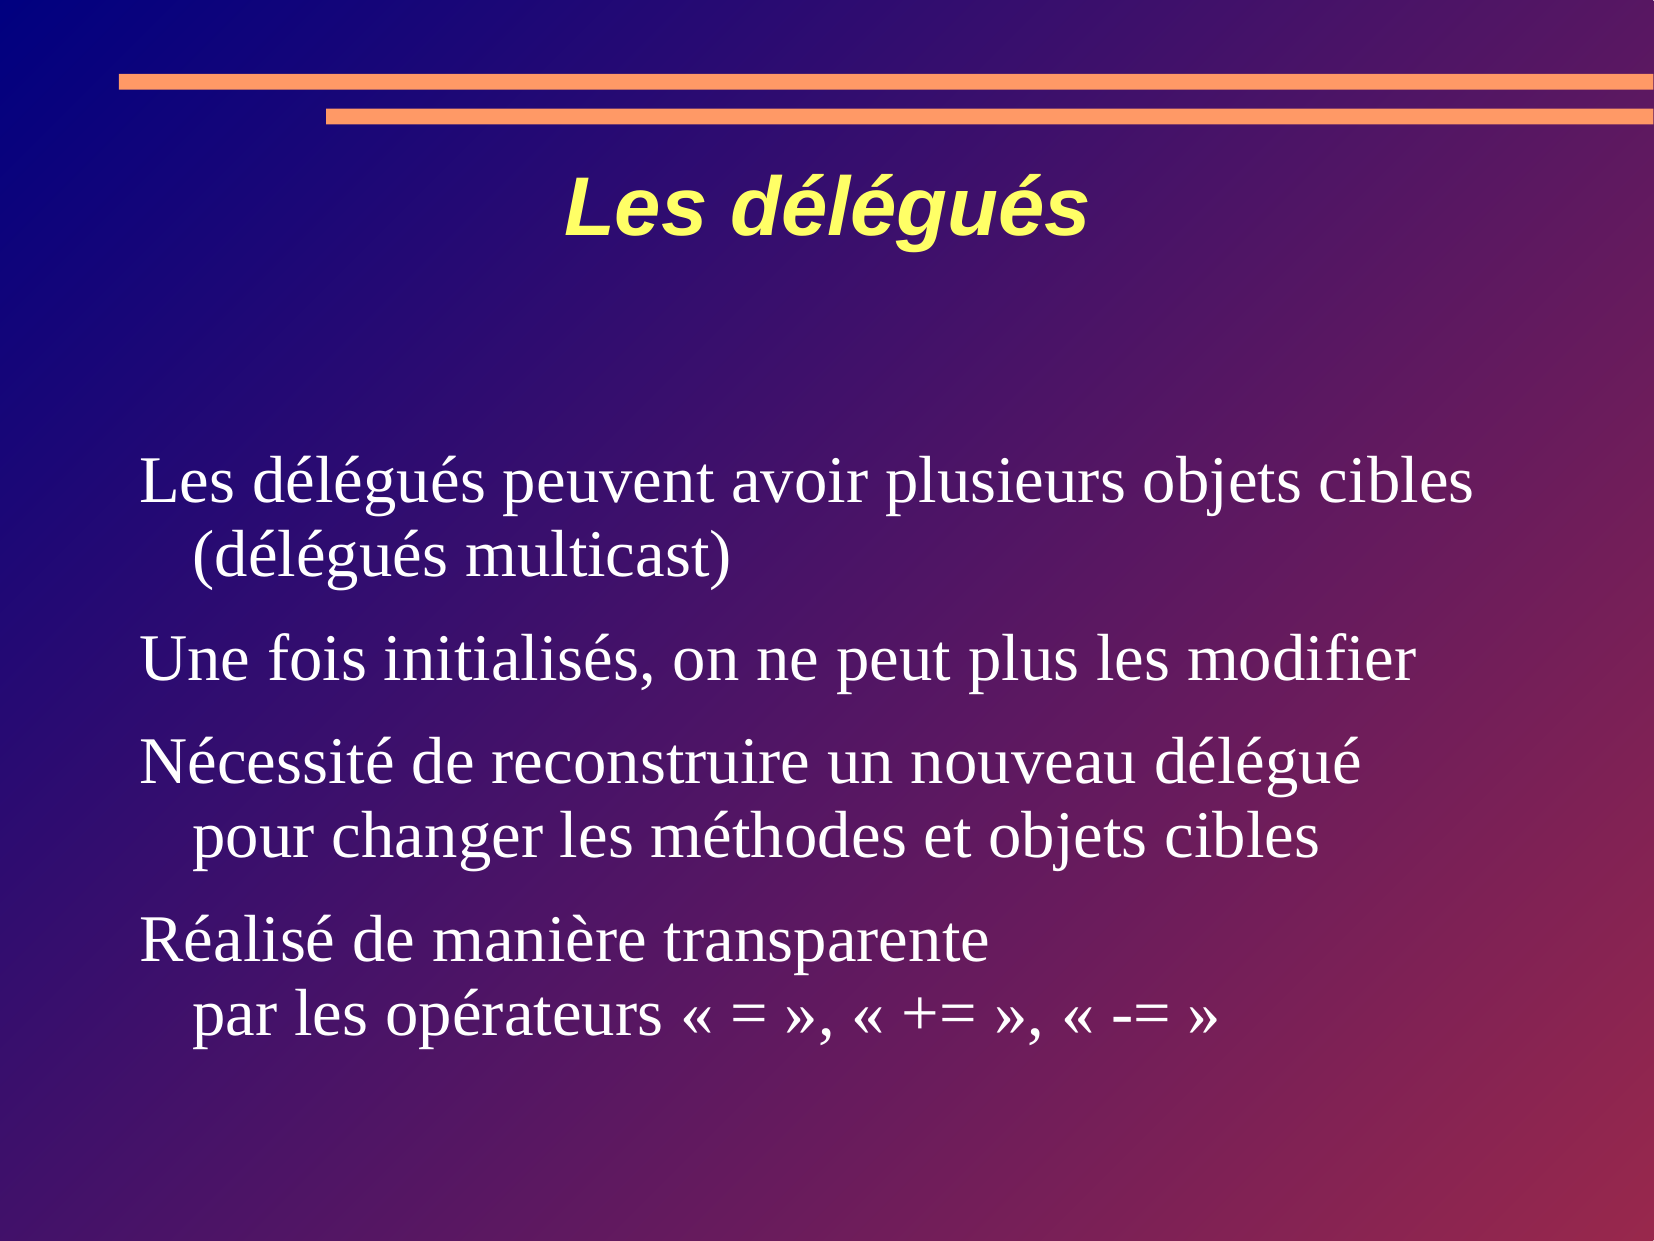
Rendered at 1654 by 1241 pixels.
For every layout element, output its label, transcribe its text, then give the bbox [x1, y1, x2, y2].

list Les délégués peuvent avoir plusieurs objets cibles (délégués multicast) Une fois initialisés, on ne peut plus les modifier Nécessité de reconstruire un nouveau délégué pour changer les méthodes et objets cibles Réalisé de manière transparente par les opérateurs « = », « += », « -= » [121, 443, 1534, 1127]
title Les délégués [121, 102, 1534, 311]
